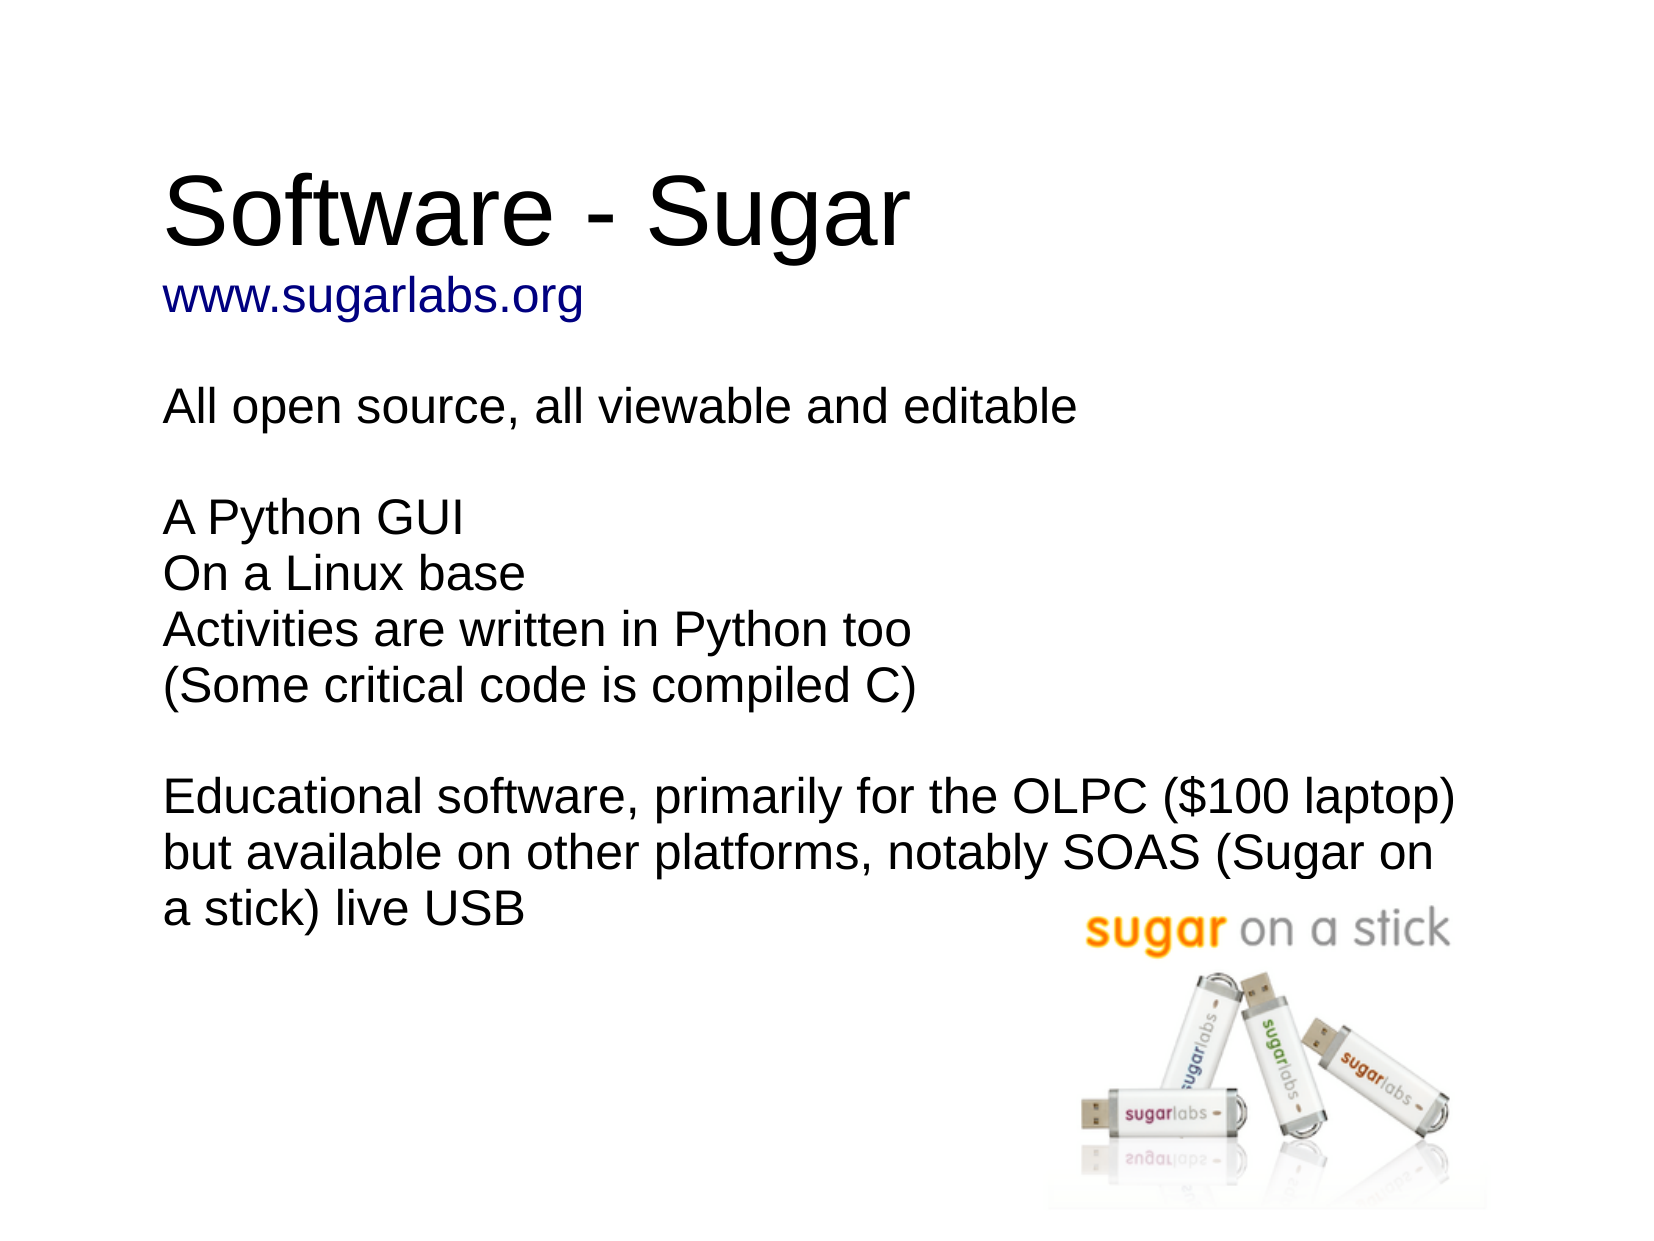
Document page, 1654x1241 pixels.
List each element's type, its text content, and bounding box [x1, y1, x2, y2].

text_box Software - Sugar www.sugarlabs.org All open source, all viewable and editable A Python GUI On a Linux base Activities are written in Python too (Some critical code is compiled C) Educational software, primarily for the OLPC ($100 laptop) but available on other platforms, notably SOAS (Sugar on a stick) live USB [147, 147, 1477, 1055]
picture [1033, 879, 1503, 1211]
